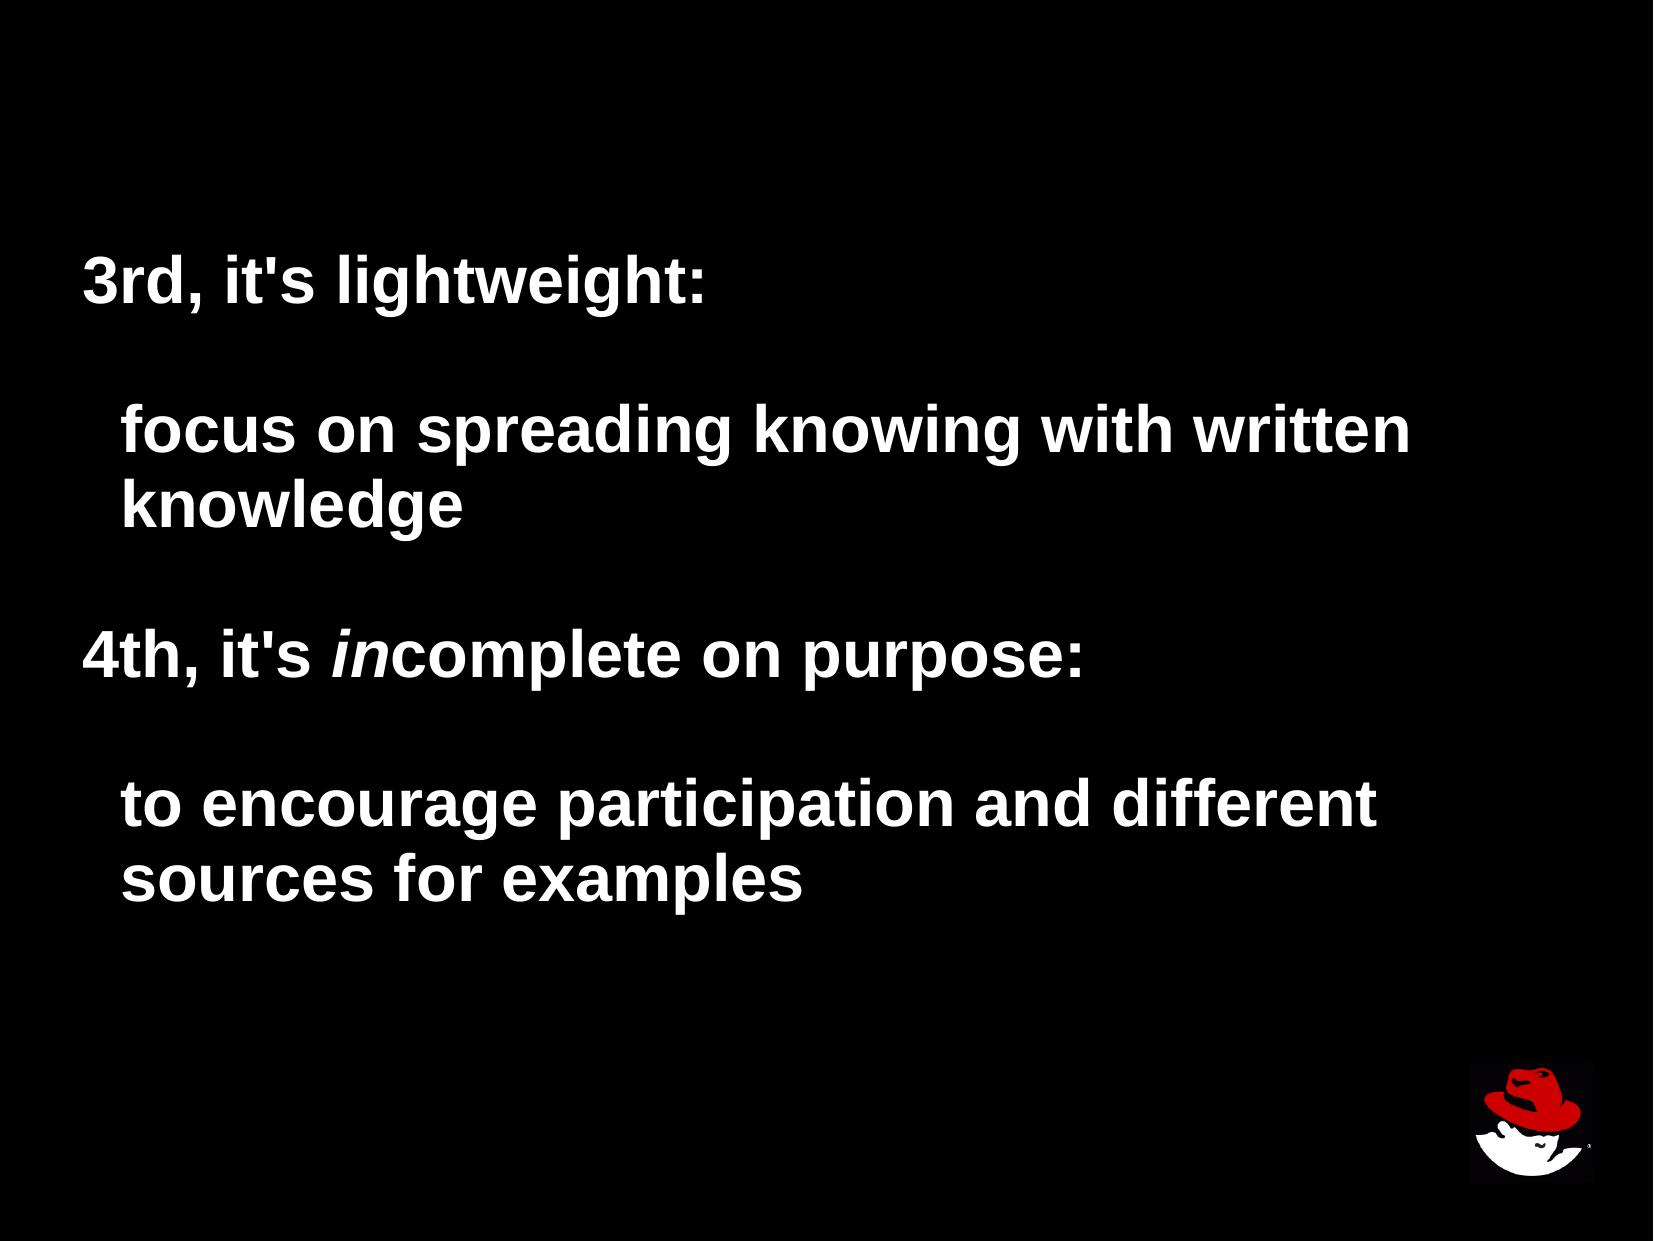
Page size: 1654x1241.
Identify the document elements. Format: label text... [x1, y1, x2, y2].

picture [1470, 1063, 1594, 1182]
subtitle 3rd, it's lightweight: focus on spreading knowing with written knowledge 4th, it's incomplete on purpose: to encourage participation and different sources for examples [82, 49, 1571, 1109]
